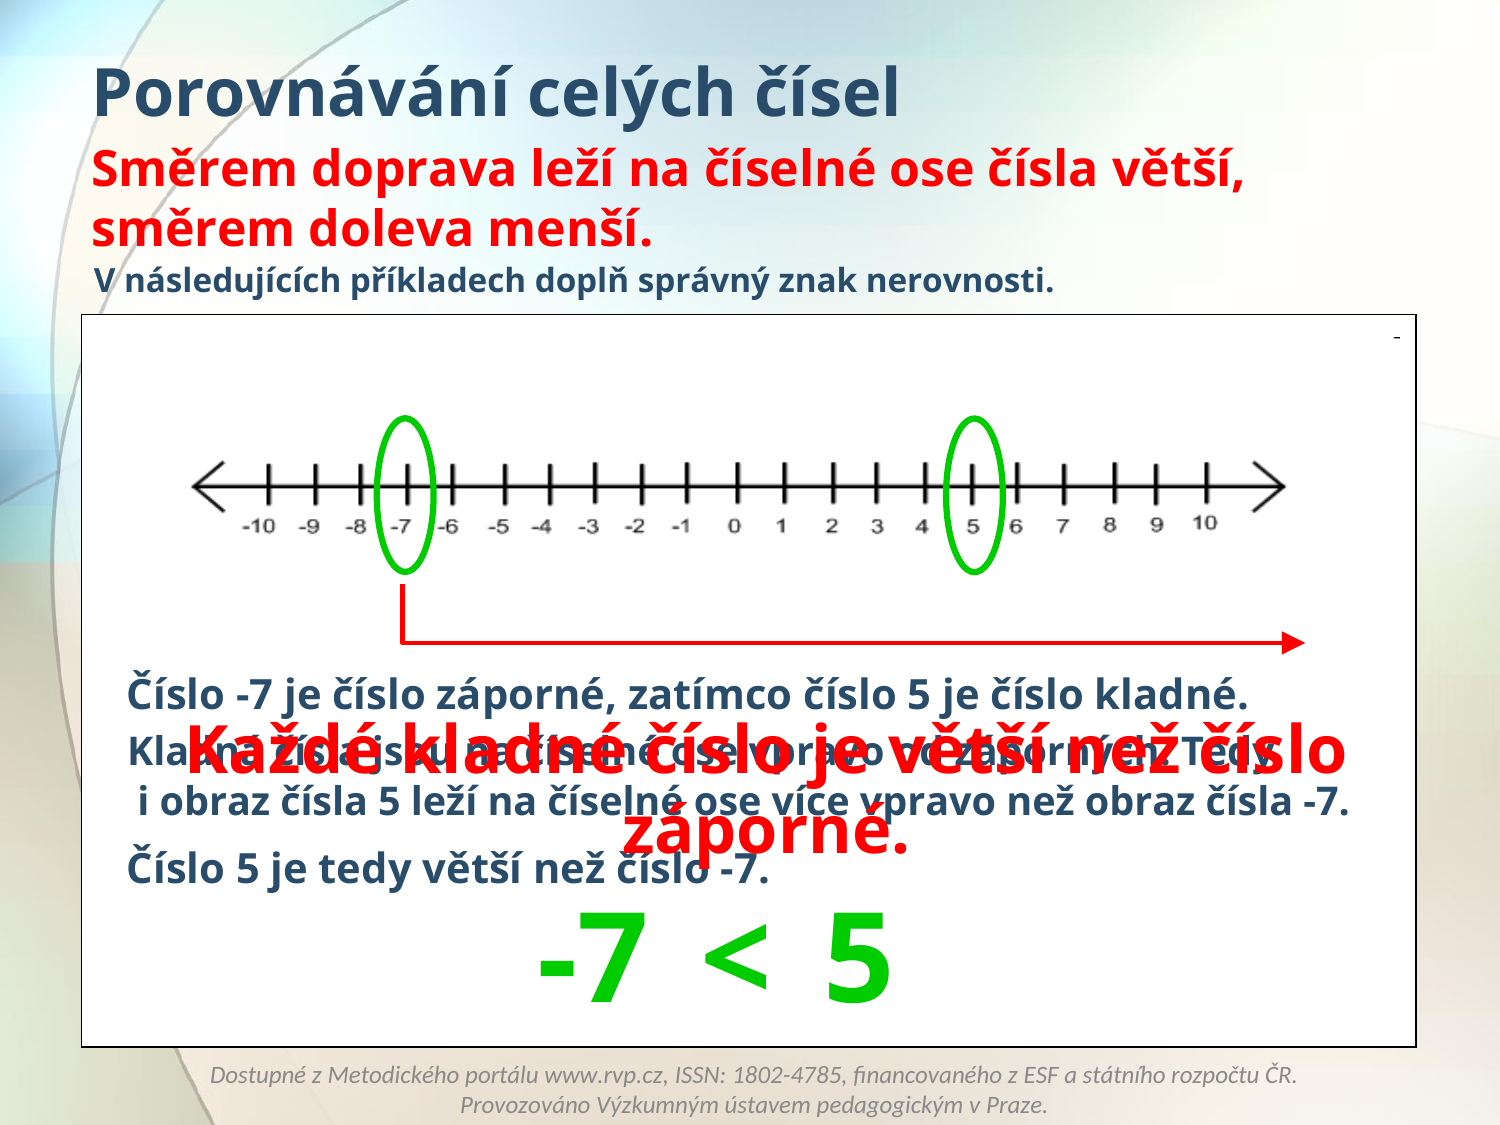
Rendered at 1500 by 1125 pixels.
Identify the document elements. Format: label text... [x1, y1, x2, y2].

text_box Porovnávání celých čísel [76, 42, 1424, 138]
text_box < [686, 904, 793, 1000]
text_box Číslo 5 je tedy větší než číslo -7. [112, 835, 1400, 915]
text_box Každé kladné číslo je větší než číslo záporné. [88, 739, 1445, 835]
text_box 5 [849, 915, 975, 1000]
text_box Kladná čísla jsou na číselné ose vpravo od záporných. Tedy i obraz čísla 5 leží na číselné ose více vpravo než obraz čísla -7. [747, 727, 1291, 739]
text_box -7 [490, 915, 624, 1000]
text_box -7 [612, 915, 679, 1000]
text_box 5 [809, 915, 870, 1000]
text_box V následujících příkladech doplň správný znak nerovnosti. [79, 231, 1426, 327]
picture [0, 0, 1500, 1125]
text_box Číslo -7 je číslo záporné, zatímco číslo 5 je číslo kladné. [112, 645, 1306, 727]
text_box [81, 327, 1417, 1047]
text_box Směrem doprava leží na číselné ose čísla větší, směrem doleva menší. [76, 148, 1424, 244]
